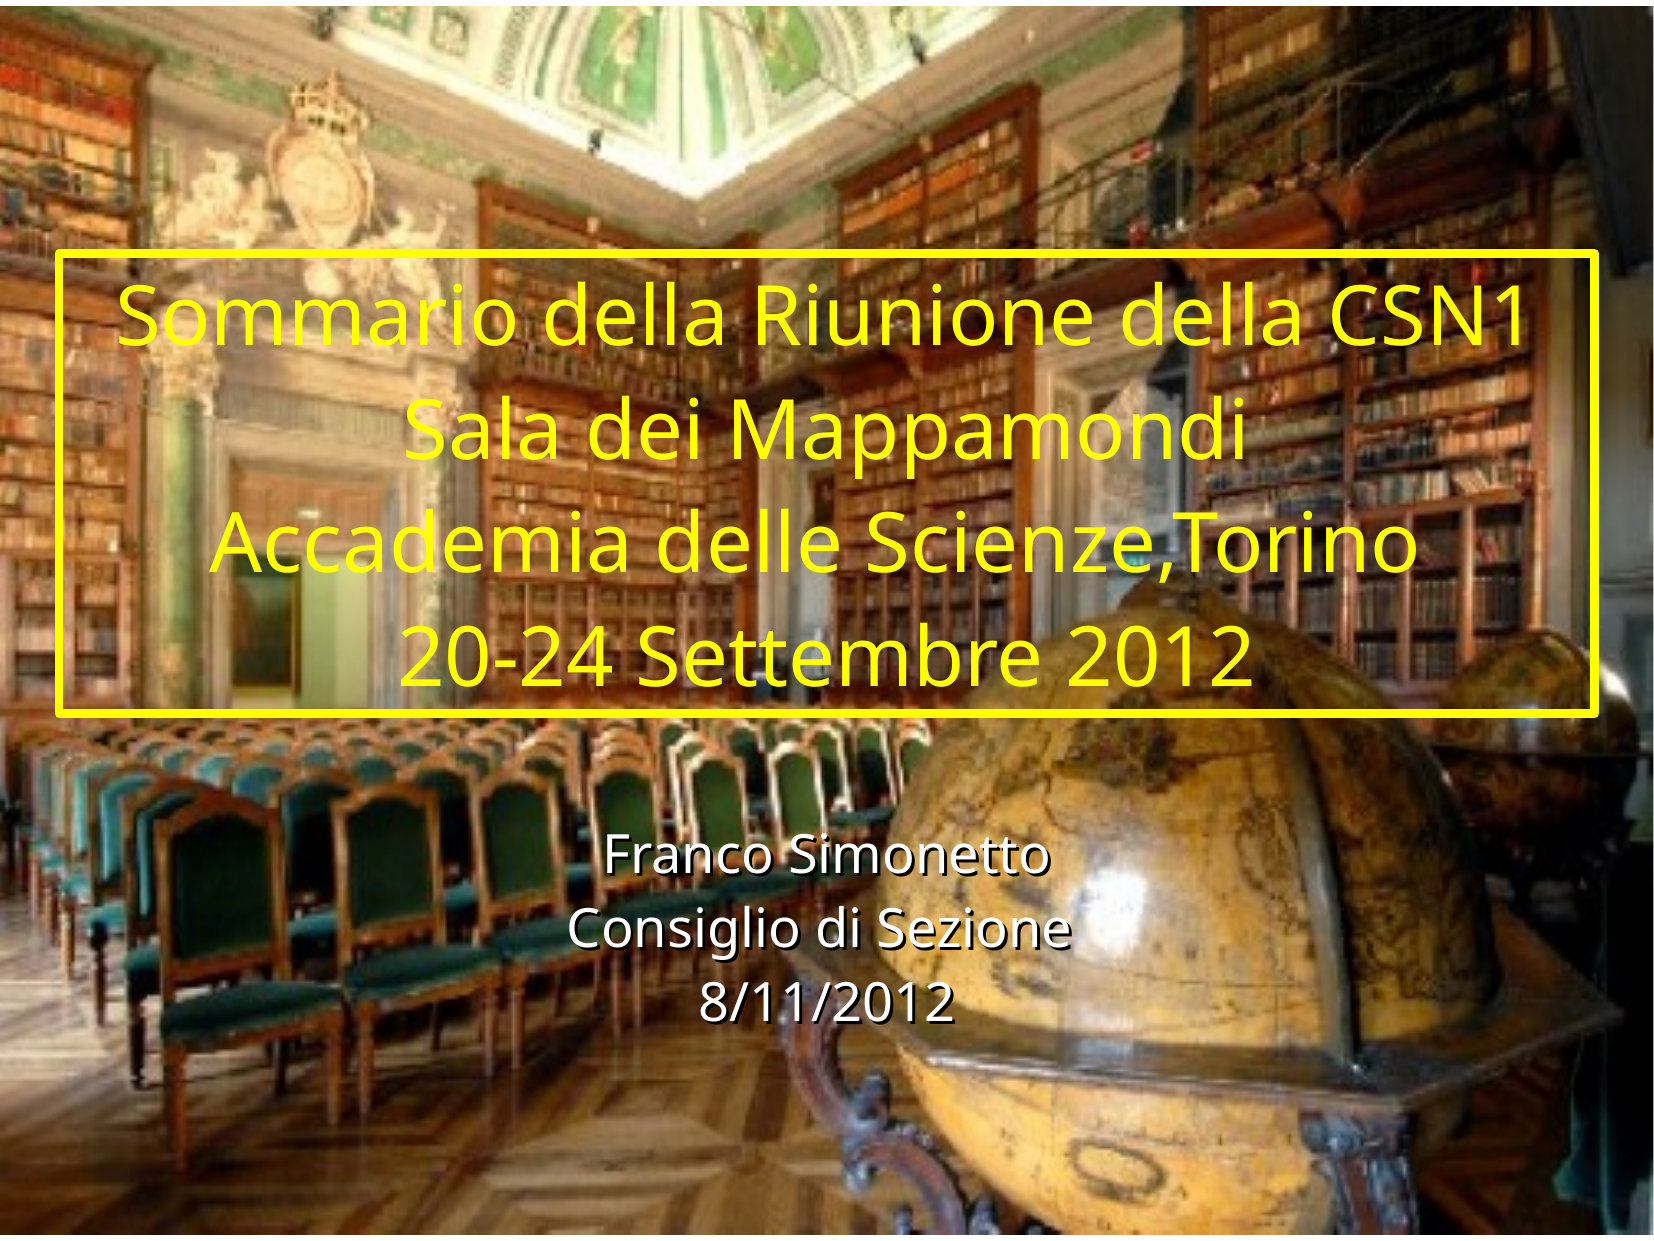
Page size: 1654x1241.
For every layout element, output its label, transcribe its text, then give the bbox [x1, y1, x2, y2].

picture [0, 6, 1654, 1235]
title Sommario della Riunione della CSN1 Sala dei Mappamondi Accademia delle Scienze,Torino 20-24 Settembre 2012 [59, 285, 1595, 683]
title Franco Simonetto Consiglio di Sezione 8/11/2012 [59, 831, 1595, 1022]
